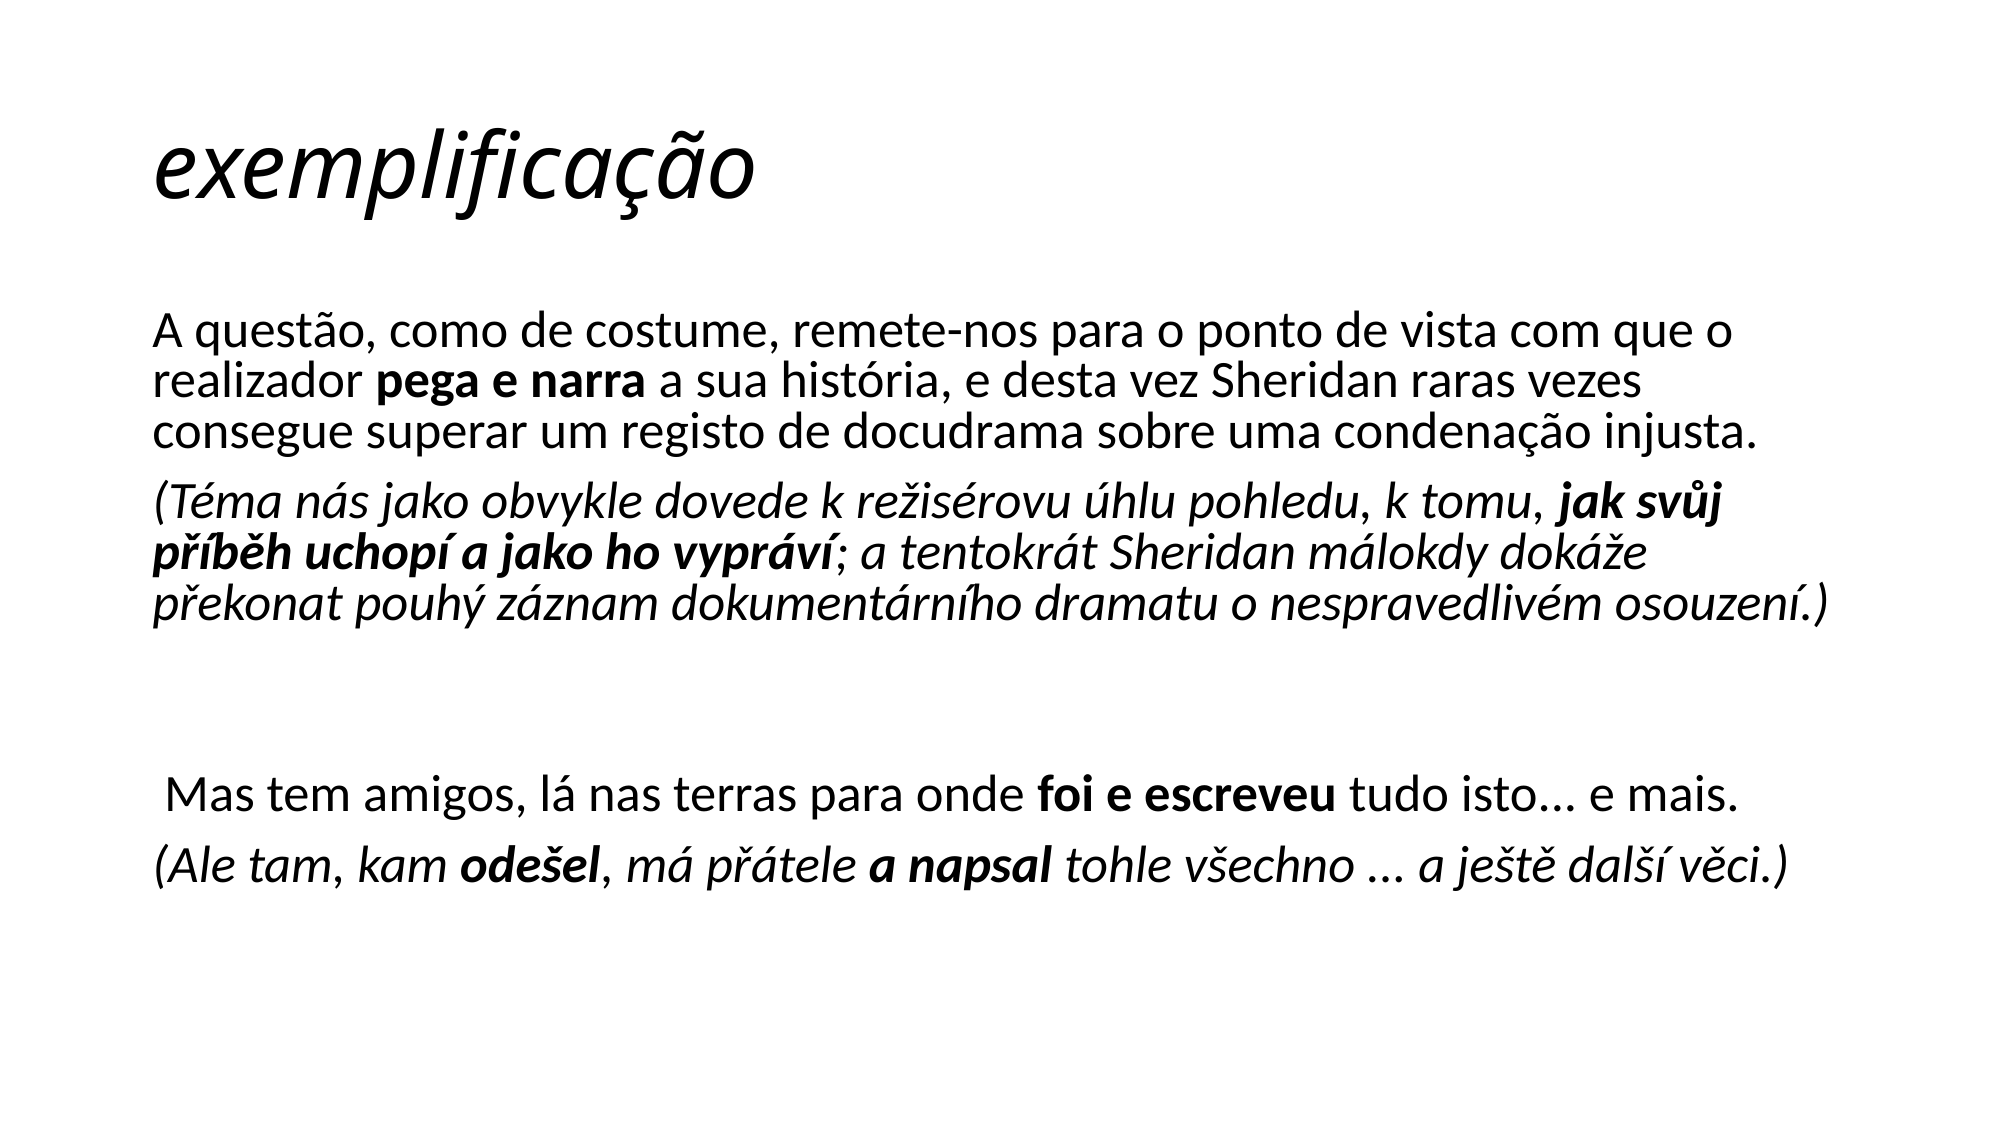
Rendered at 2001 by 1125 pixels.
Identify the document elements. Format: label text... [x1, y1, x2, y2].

title exemplificação [137, 59, 1863, 278]
list A questão, como de costume, remete-nos para o ponto de vista com que o realizador pega e narra a sua história, e desta vez Sheridan raras vezes consegue superar um registo de docudrama sobre uma condenação injusta. (Téma nás jako obvykle dovede k režisérovu úhlu pohledu, k tomu, jak svůj příběh uchopí a jako ho vypráví; a tentokrát Sheridan málokdy dokáže překonat pouhý záznam dokumentárního dramatu o nespravedlivém osouzení.) Mas tem amigos, lá nas terras para onde foi e escreveu tudo isto... e mais. (Ale tam, kam odešel, má přátele a napsal tohle všechno ... a ještě další věci.) [137, 299, 1863, 1014]
